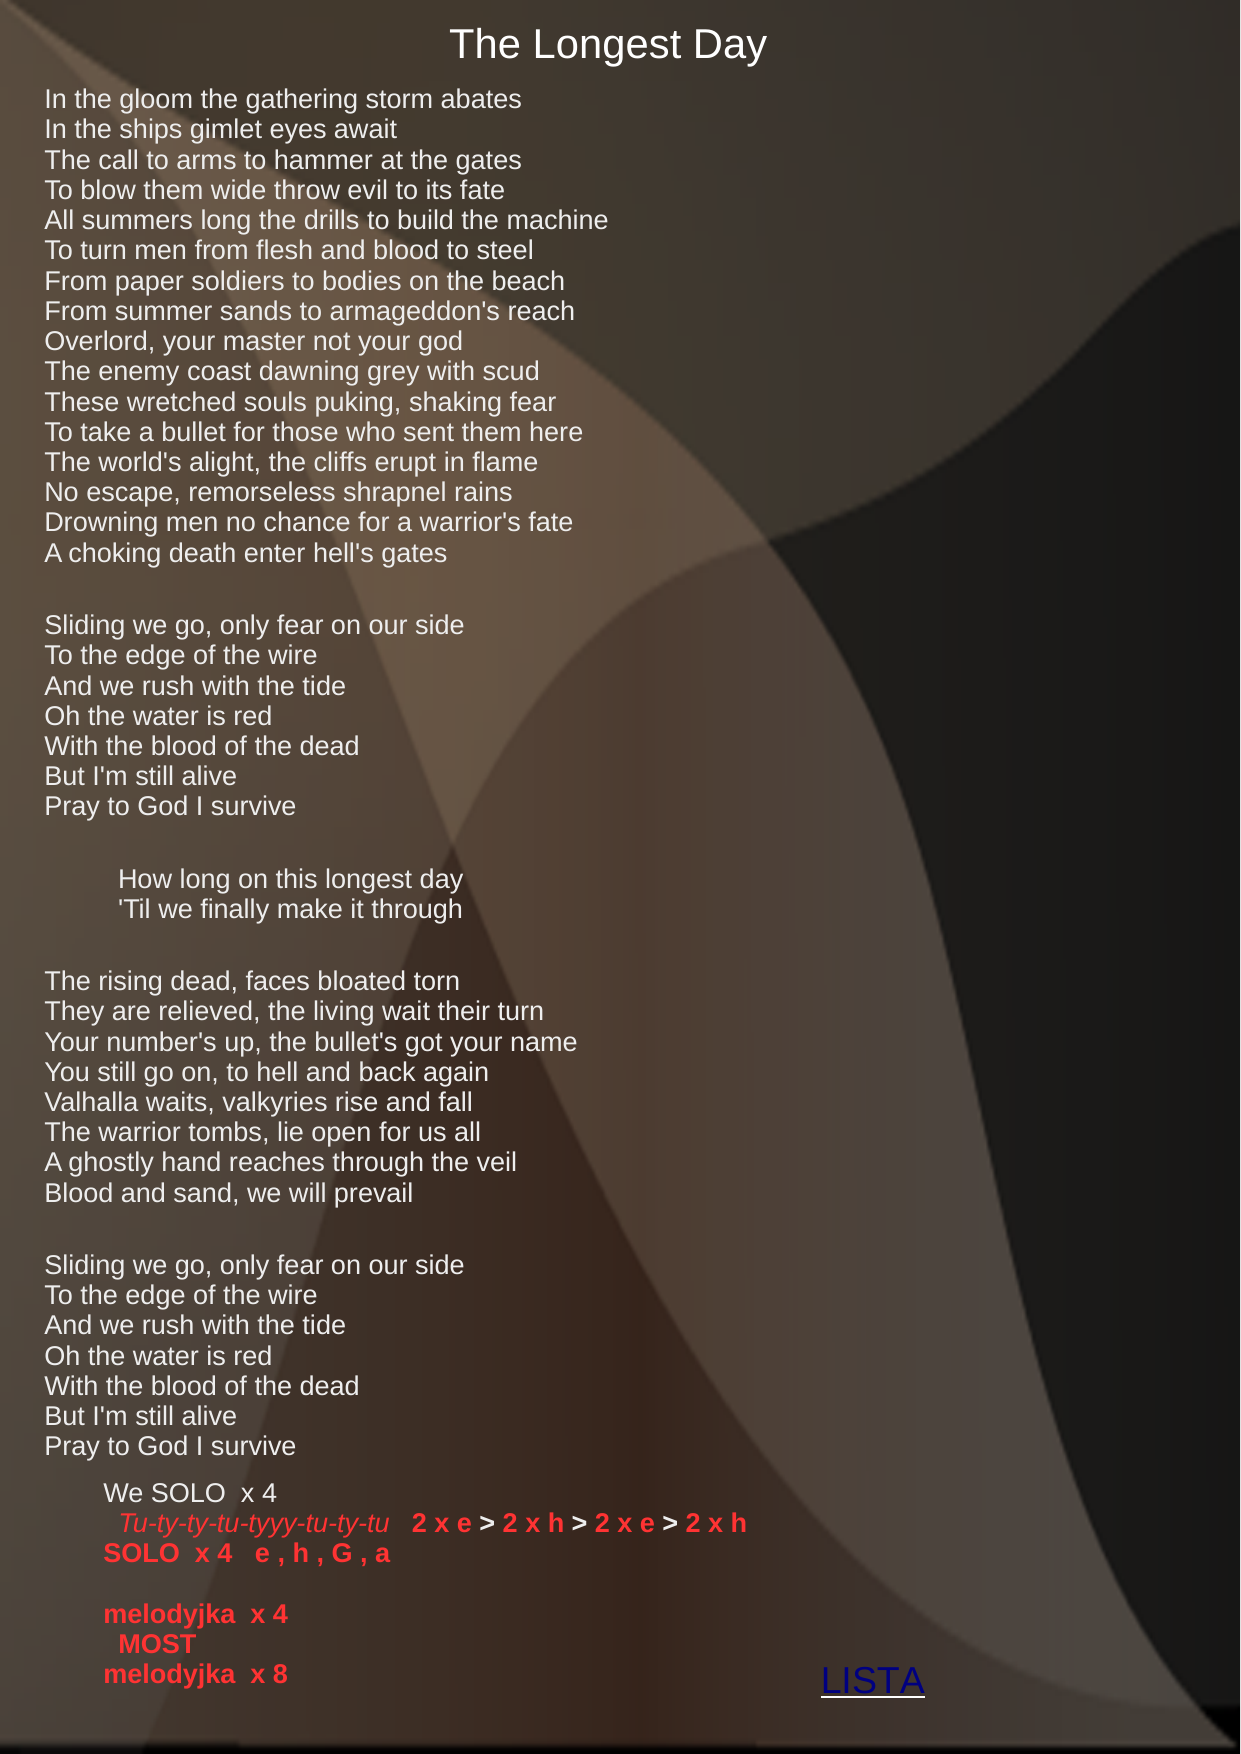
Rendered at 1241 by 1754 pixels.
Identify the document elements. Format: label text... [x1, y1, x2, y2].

title The Longest Day [76, 21, 1140, 68]
picture [0, 0, 1241, 1754]
text_box LISTA [820, 1659, 953, 1702]
text_box In the gloom the gathering storm abates In the ships gimlet eyes await The call to arms to hammer at the gates To blow them wide throw evil to its fate All summers long the drills to build the machine To turn men from flesh and blood to steel From paper soldiers to bodies on the beach From summer sands to armageddon's reach Overlord, your master not your god The enemy coast dawning grey with scud These wretched souls puking, shaking fear To take a bullet for those who sent them here The world's alight, the cliffs erupt in flame No escape, remorseless shrapnel rains Drowning men no chance for a warrior's fate A choking death enter hell's gates Sliding we go, only fear on our side To the edge of the wire And we rush with the tide Oh the water is red With the blood of the dead But I'm still alive Pray to God I survive How long on this longest day 'Til we finally make it through The rising dead, faces bloated torn They are relieved, the living wait their turn Your number's up, the bullet's got your name You still go on, to hell and back again Valhalla waits, valkyries rise and fall The warrior tombs, lie open for us all A ghostly hand reaches through the veil Blood and sand, we will prevail Sliding we go, only fear on our side To the edge of the wire And we rush with the tide Oh the water is red With the blood of the dead But I'm still alive Pray to God I survive [29, 76, 1152, 1460]
text_box We SOLO x 4 Tu-ty-ty-tu-tyyy-tu-ty-tu 2 x e > 2 x h > 2 x e > 2 x h SOLO x 4 e , h , G , a melodyjka x 4 MOST melodyjka x 8 [88, 1470, 786, 1754]
